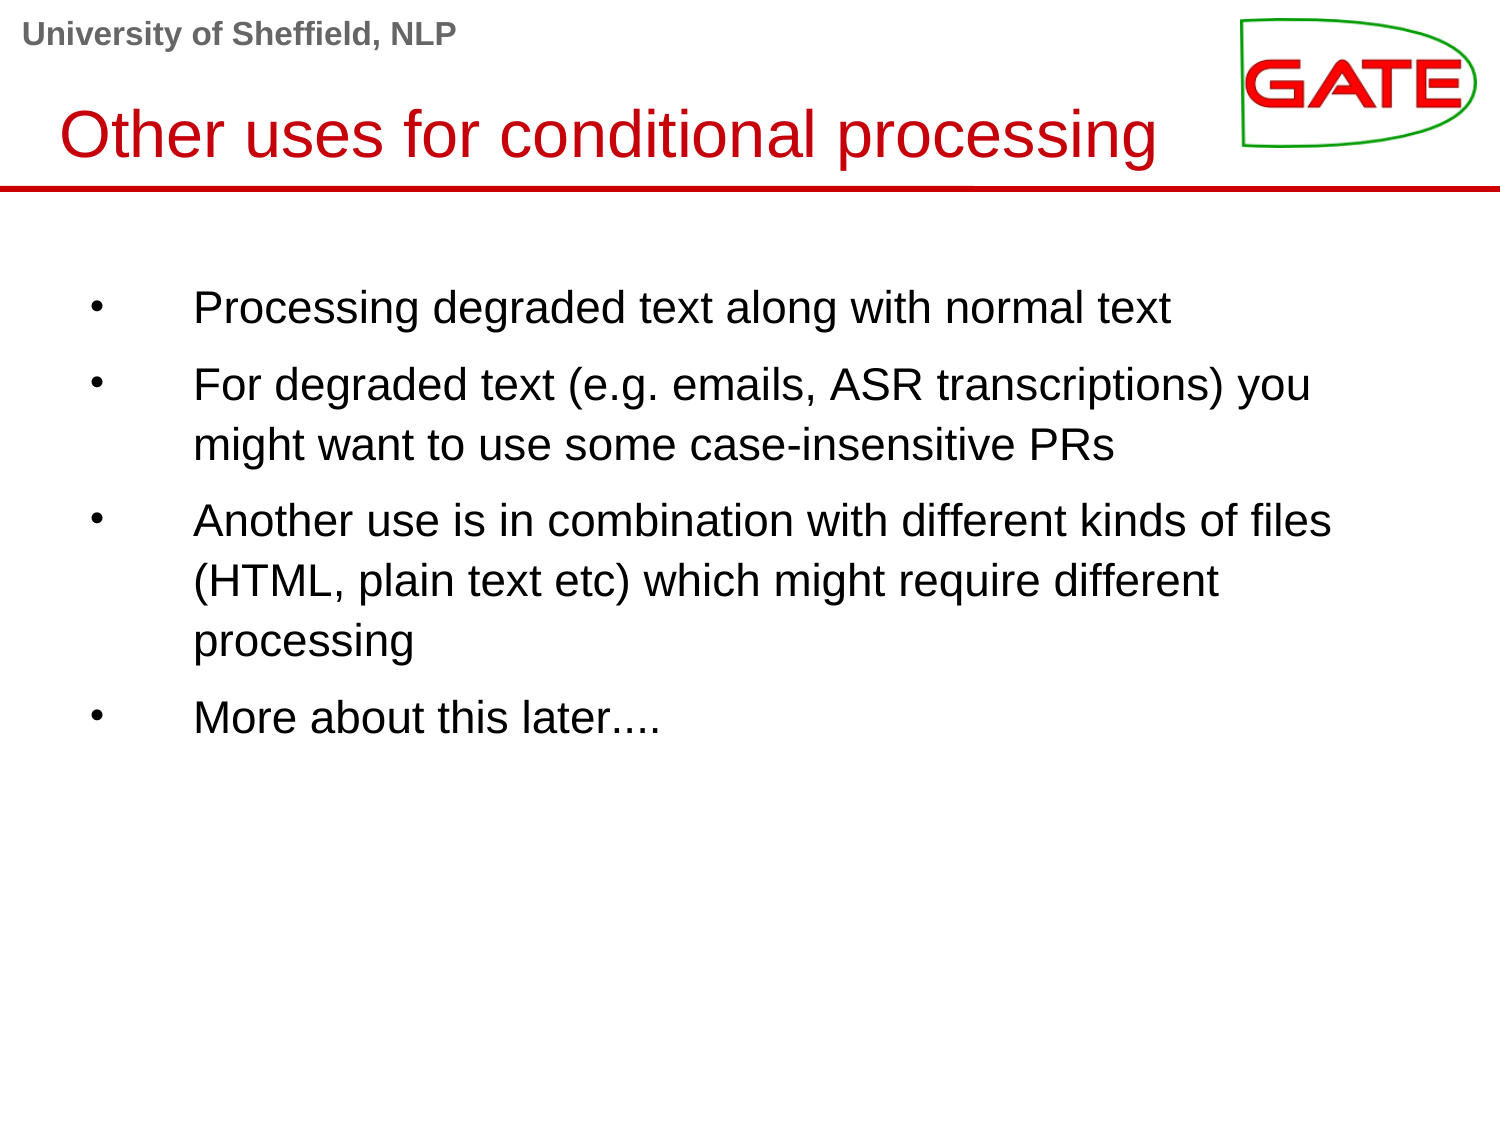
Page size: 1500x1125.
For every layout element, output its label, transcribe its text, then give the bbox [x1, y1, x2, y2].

list Processing degraded text along with normal text For degraded text (e.g. emails, ASR transcriptions) you might want to use some case-insensitive PRs Another use is in combination with different kinds of files (HTML, plain text etc) which might require different processing More about this later.... [74, 265, 1418, 1093]
picture [1240, 18, 1477, 148]
title Other uses for conditional processing [44, 24, 1388, 237]
